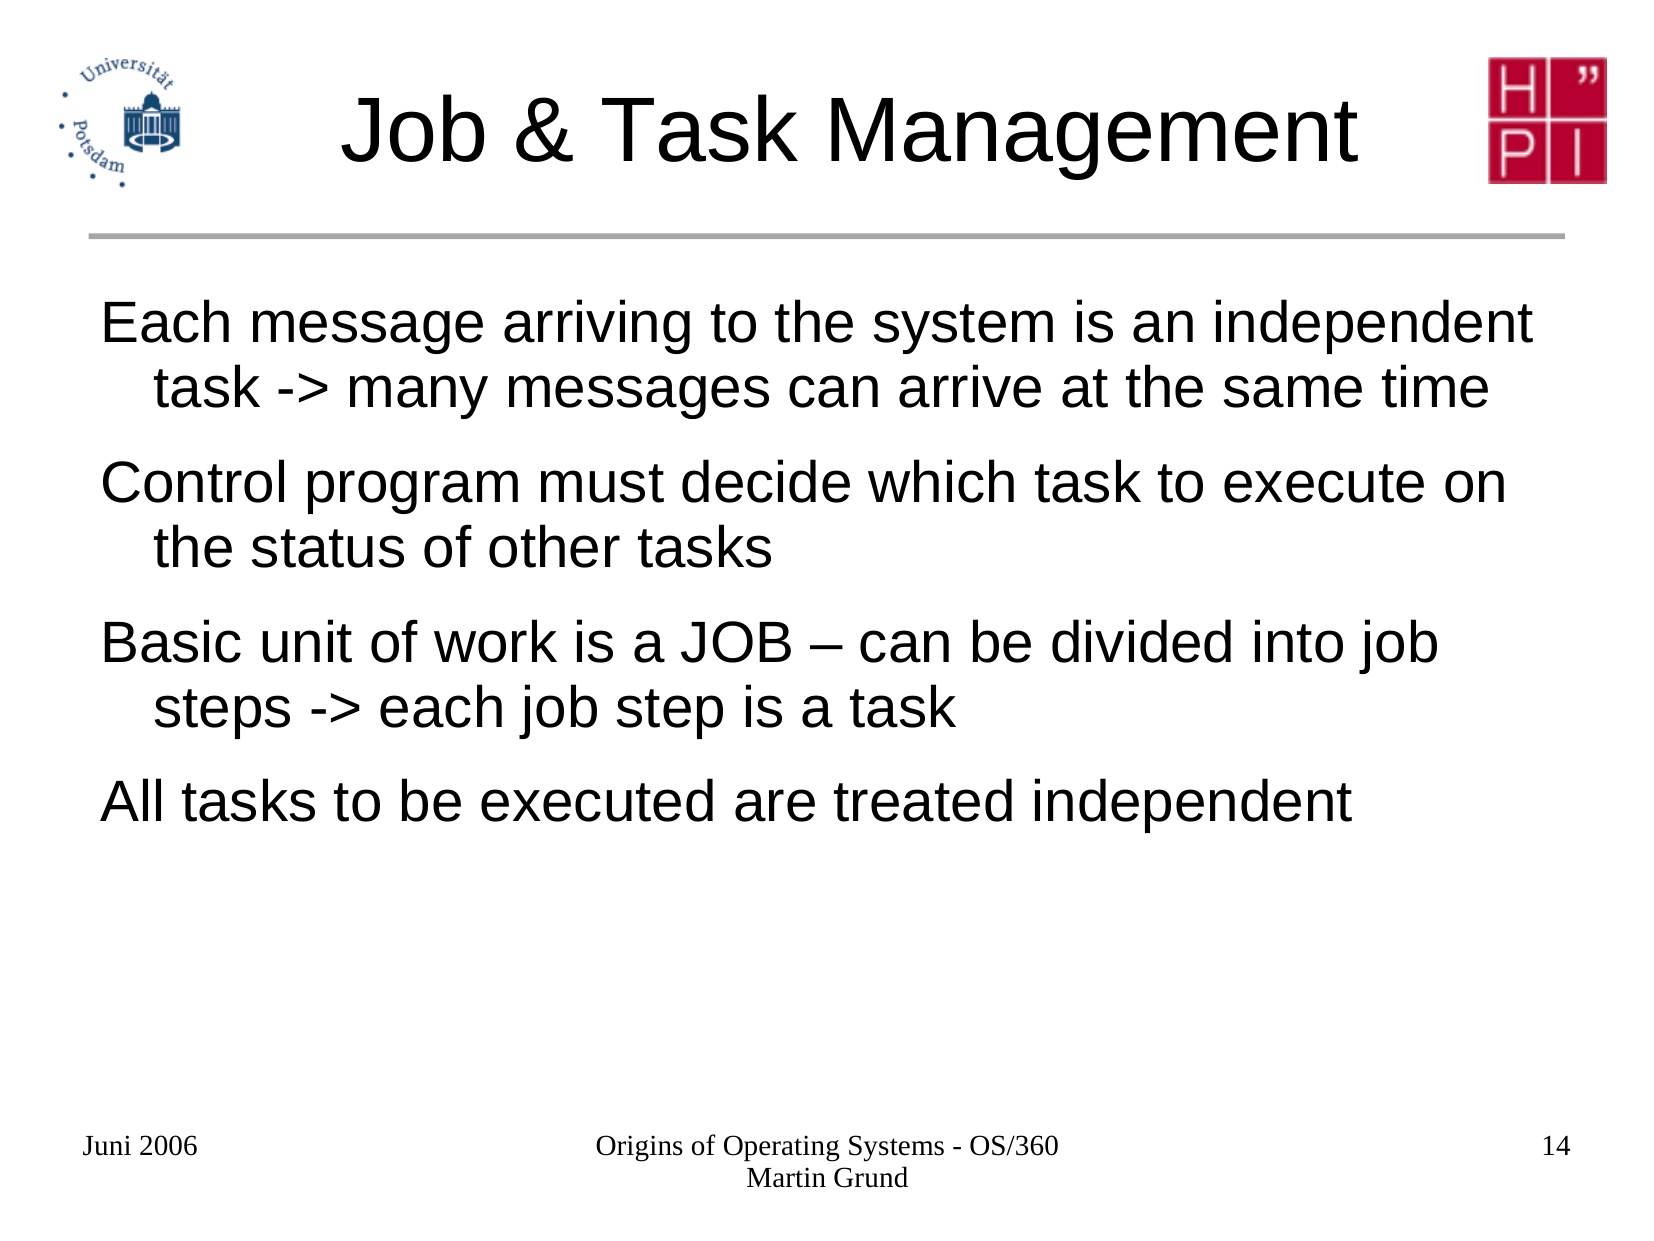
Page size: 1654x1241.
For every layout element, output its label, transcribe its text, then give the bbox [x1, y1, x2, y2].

picture [1488, 57, 1607, 184]
picture [59, 58, 181, 188]
title Job & Task Management [230, 25, 1471, 233]
list Each message arriving to the system is an independent task -> many messages can arrive at the same time Control program must decide which task to execute on the status of other tasks Basic unit of work is a JOB – can be divided into job steps -> each job step is a task All tasks to be executed are treated independent [82, 290, 1571, 1109]
